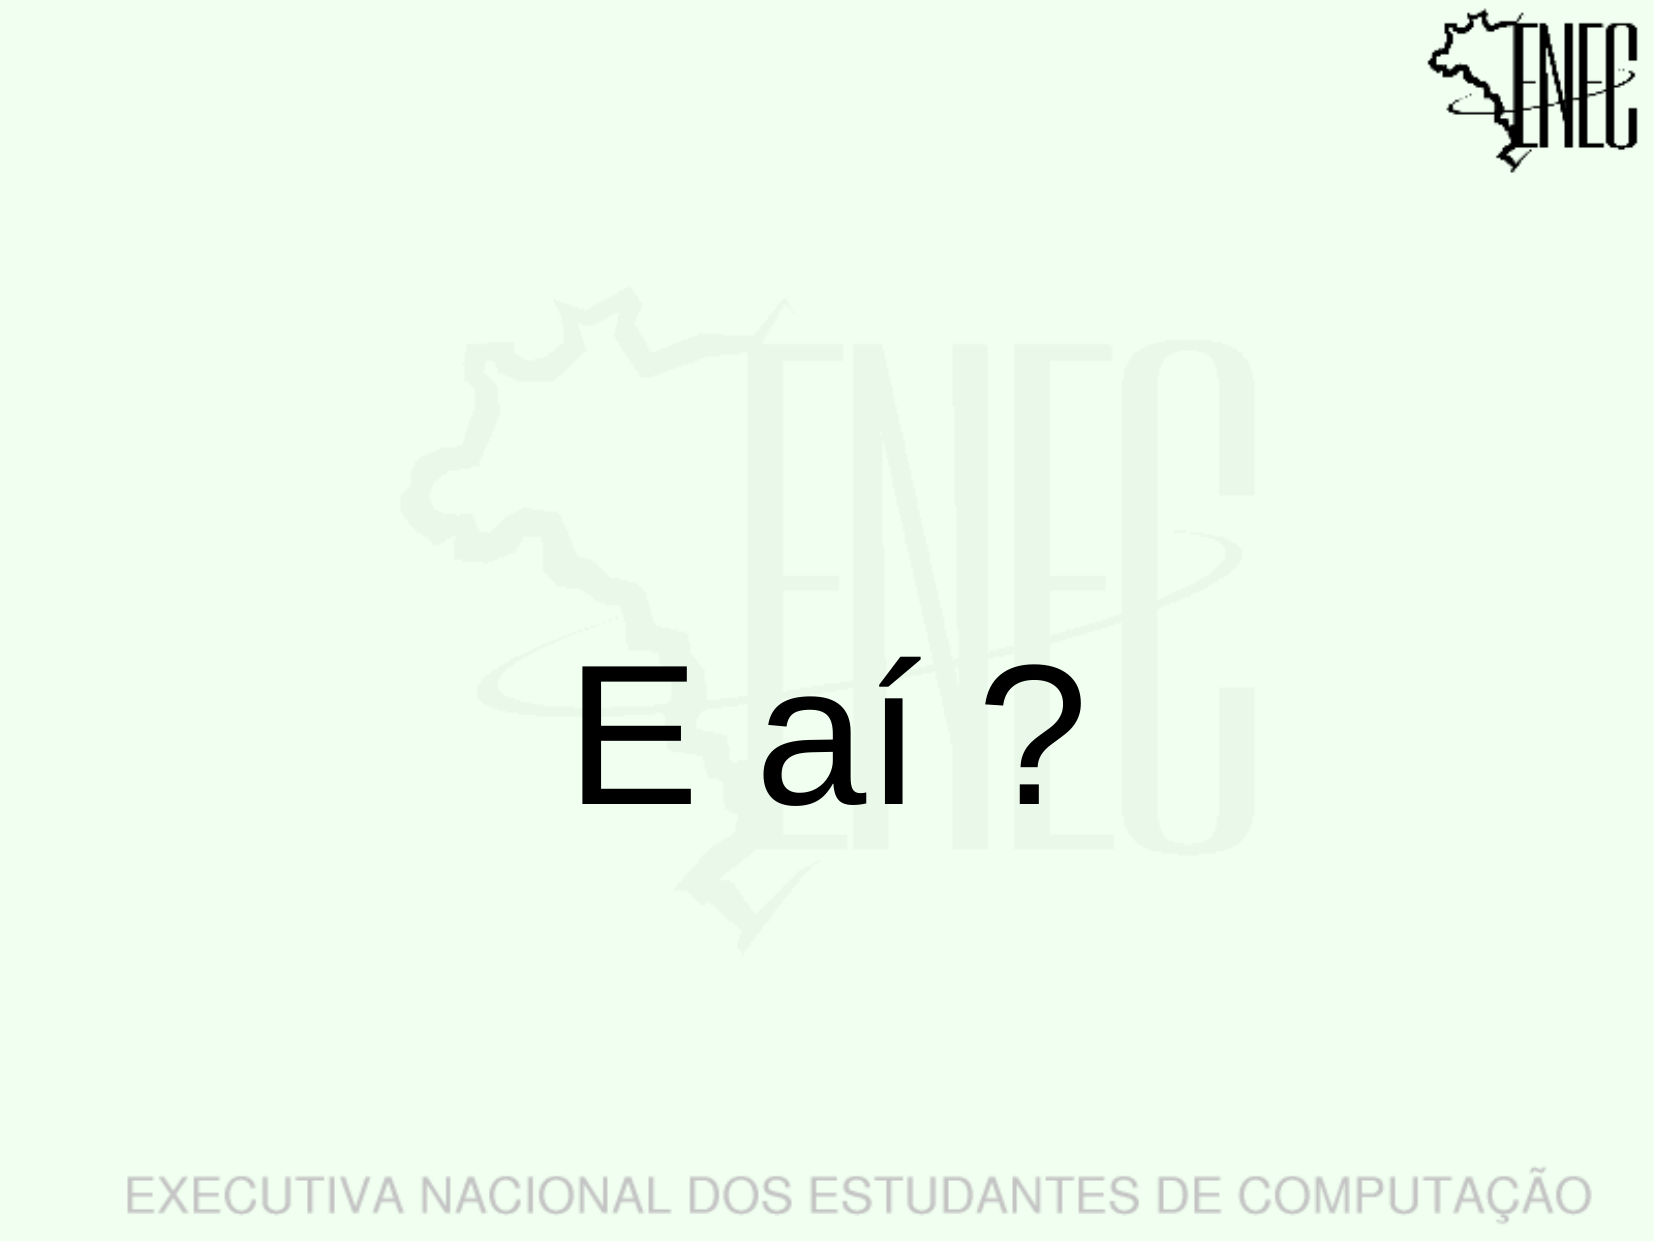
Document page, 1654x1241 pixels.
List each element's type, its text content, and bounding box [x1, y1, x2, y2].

text_box E aí ? [121, 344, 1534, 1127]
picture [0, 0, 1654, 1241]
